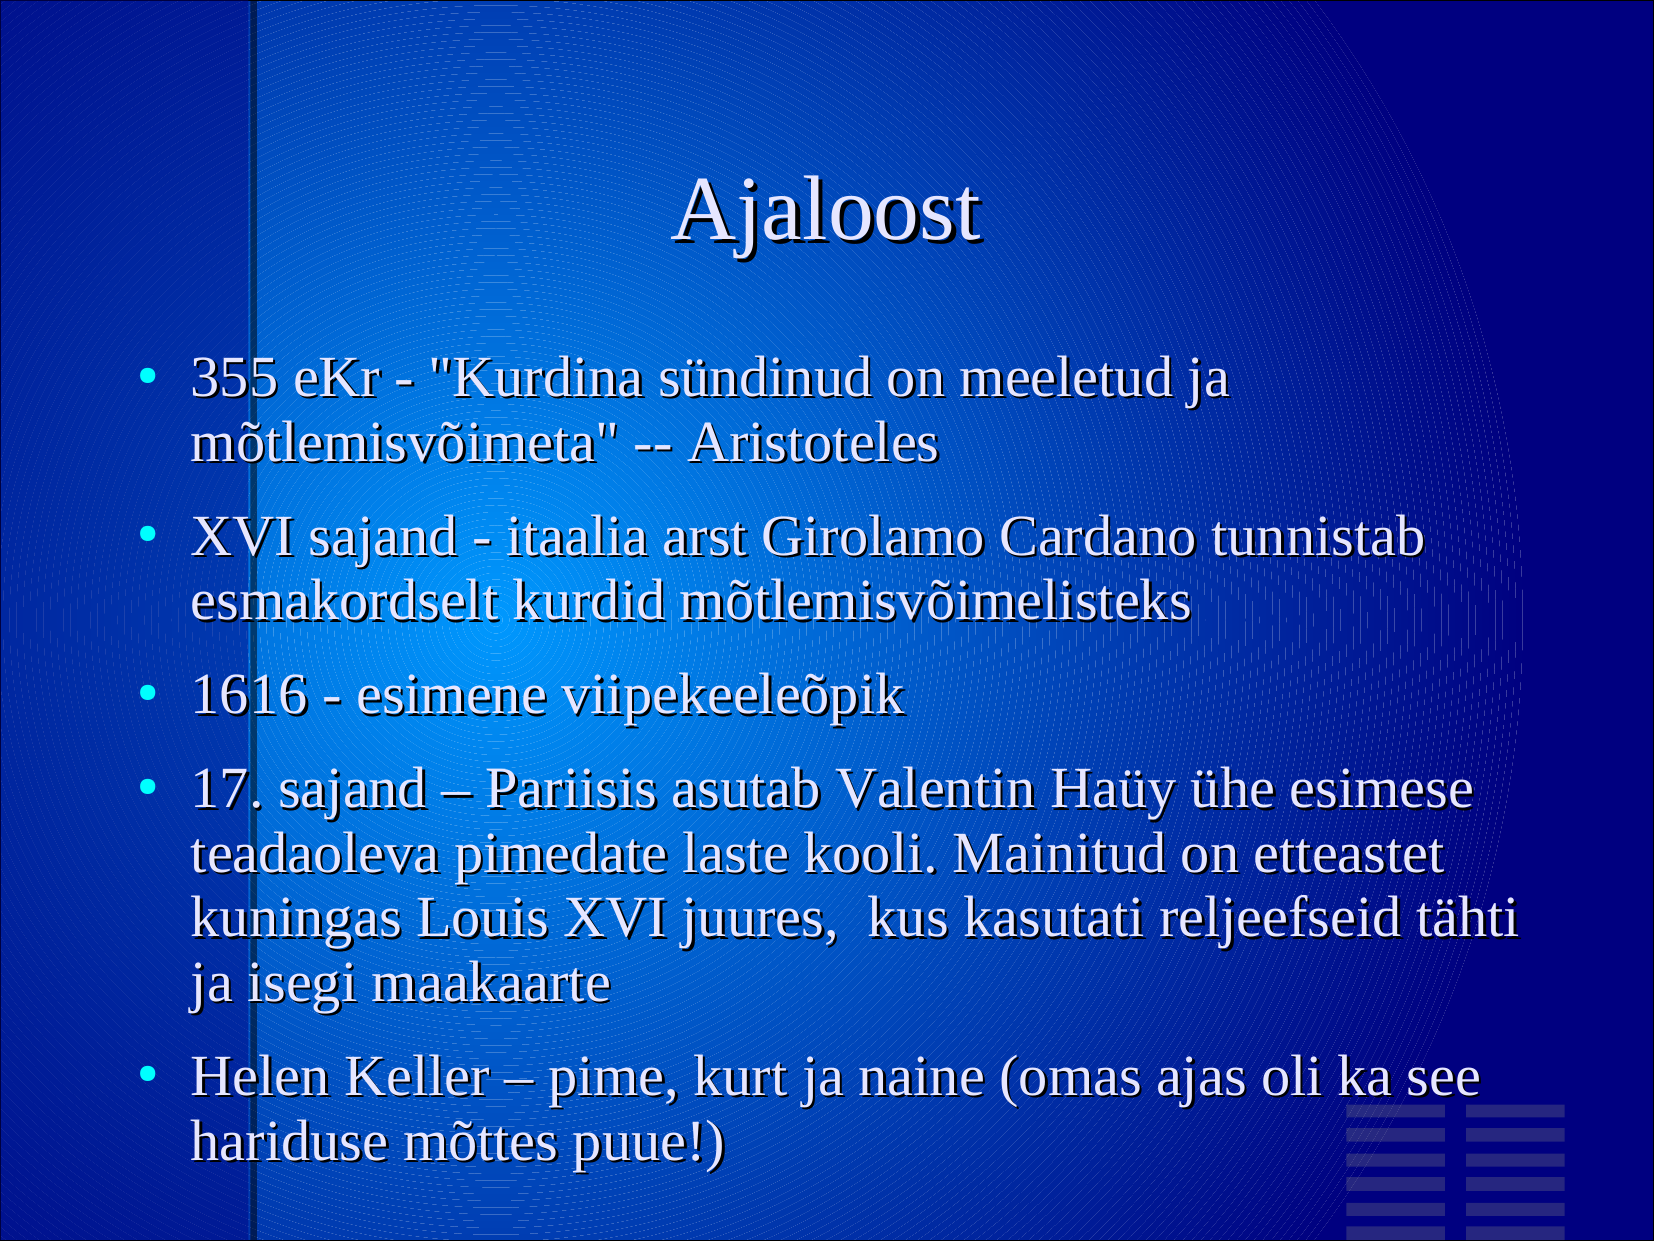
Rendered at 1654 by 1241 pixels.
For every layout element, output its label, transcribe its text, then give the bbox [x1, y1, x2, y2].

list 355 eKr - "Kurdina sündinud on meeletud ja mõtlemisvõimeta" -- Aristoteles XVI sajand - itaalia arst Girolamo Cardano tunnistab esmakordselt kurdid mõtlemisvõimelisteks 1616 - esimene viipekeeleõpik 17. sajand – Pariisis asutab Valentin Haüy ühe esimese teadaoleva pimedate laste kooli. Mainitud on etteastet kuningas Louis XVI juures, kus kasutati reljeefseid tähti ja isegi maakaarte Helen Keller – pime, kurt ja naine (omas ajas oli ka see hariduse mõttes puue!) [119, 344, 1533, 1173]
title Ajaloost [119, 104, 1533, 313]
